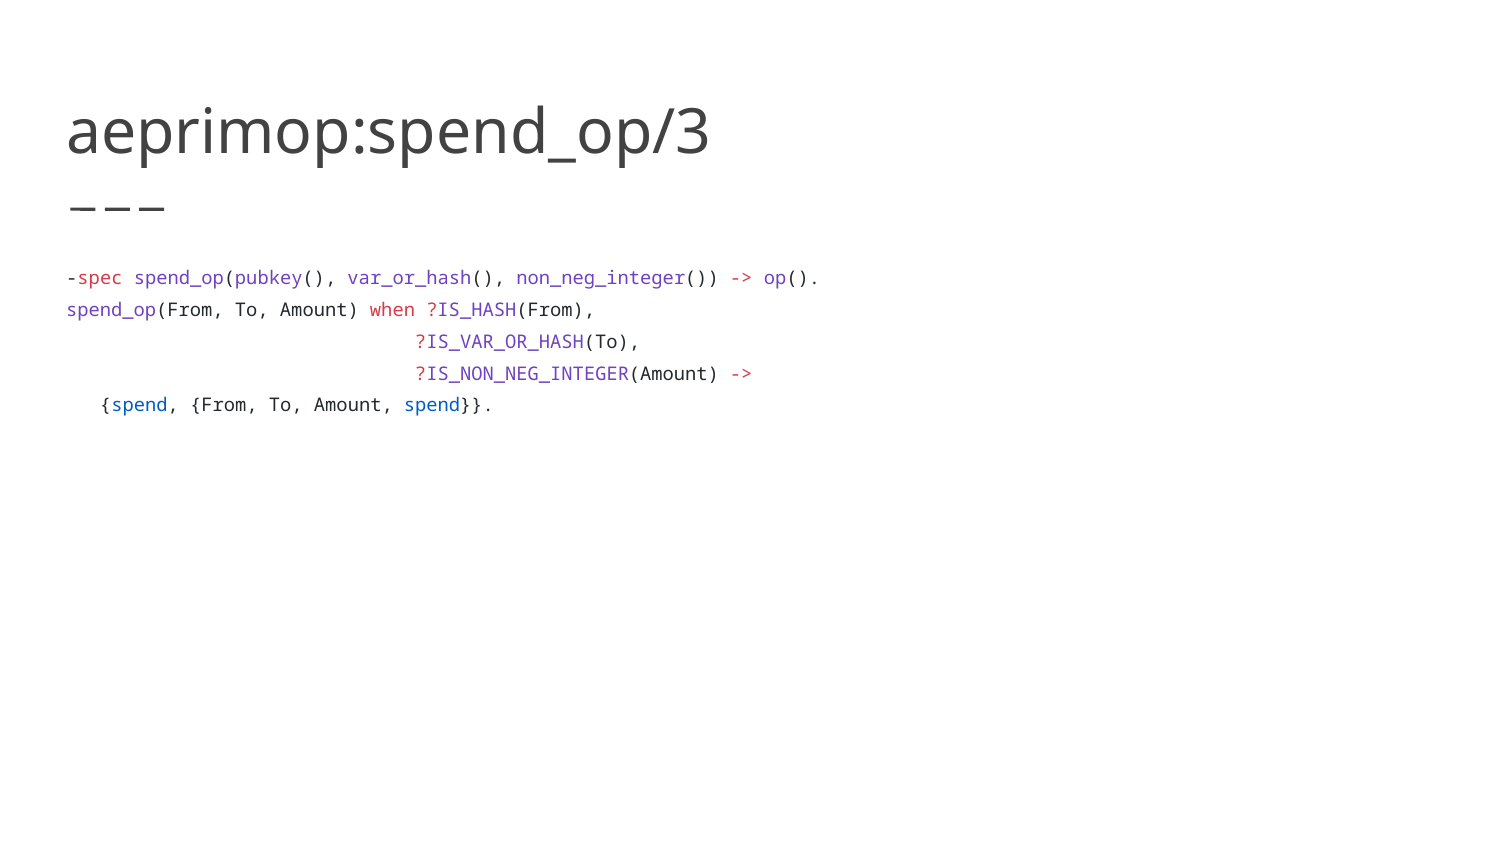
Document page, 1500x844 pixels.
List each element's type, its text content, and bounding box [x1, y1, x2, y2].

title aeprimop:spend_op/3 [51, 61, 1449, 182]
list -spec spend_op(pubkey(), var_or_hash(), non_neg_integer()) -> op(). spend_op(From, To, Amount) when ?IS_HASH(From), ?IS_VAR_OR_HASH(To), ?IS_NON_NEG_INTEGER(Amount) -> {spend, {From, To, Amount, spend}}. [51, 240, 1449, 750]
